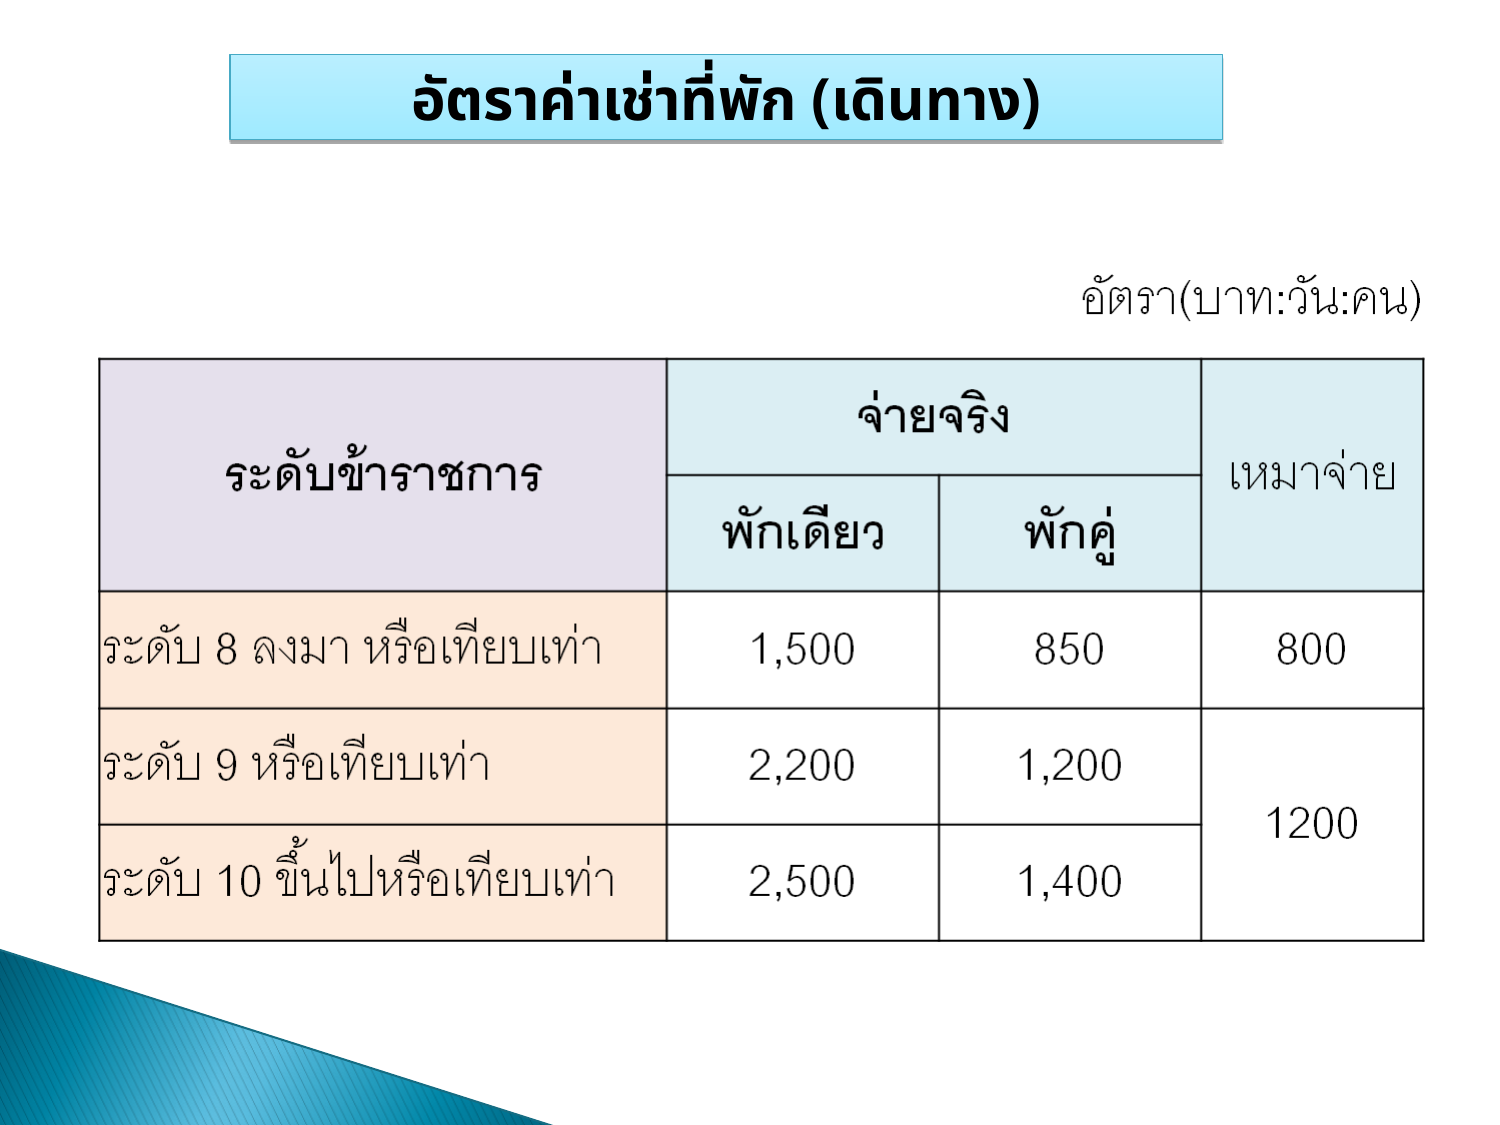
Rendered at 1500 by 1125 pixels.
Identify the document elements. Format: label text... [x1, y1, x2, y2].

picture [87, 232, 1435, 953]
text_box อัตราค่าเช่าที่พัก (เดินทาง) [230, 55, 1223, 140]
